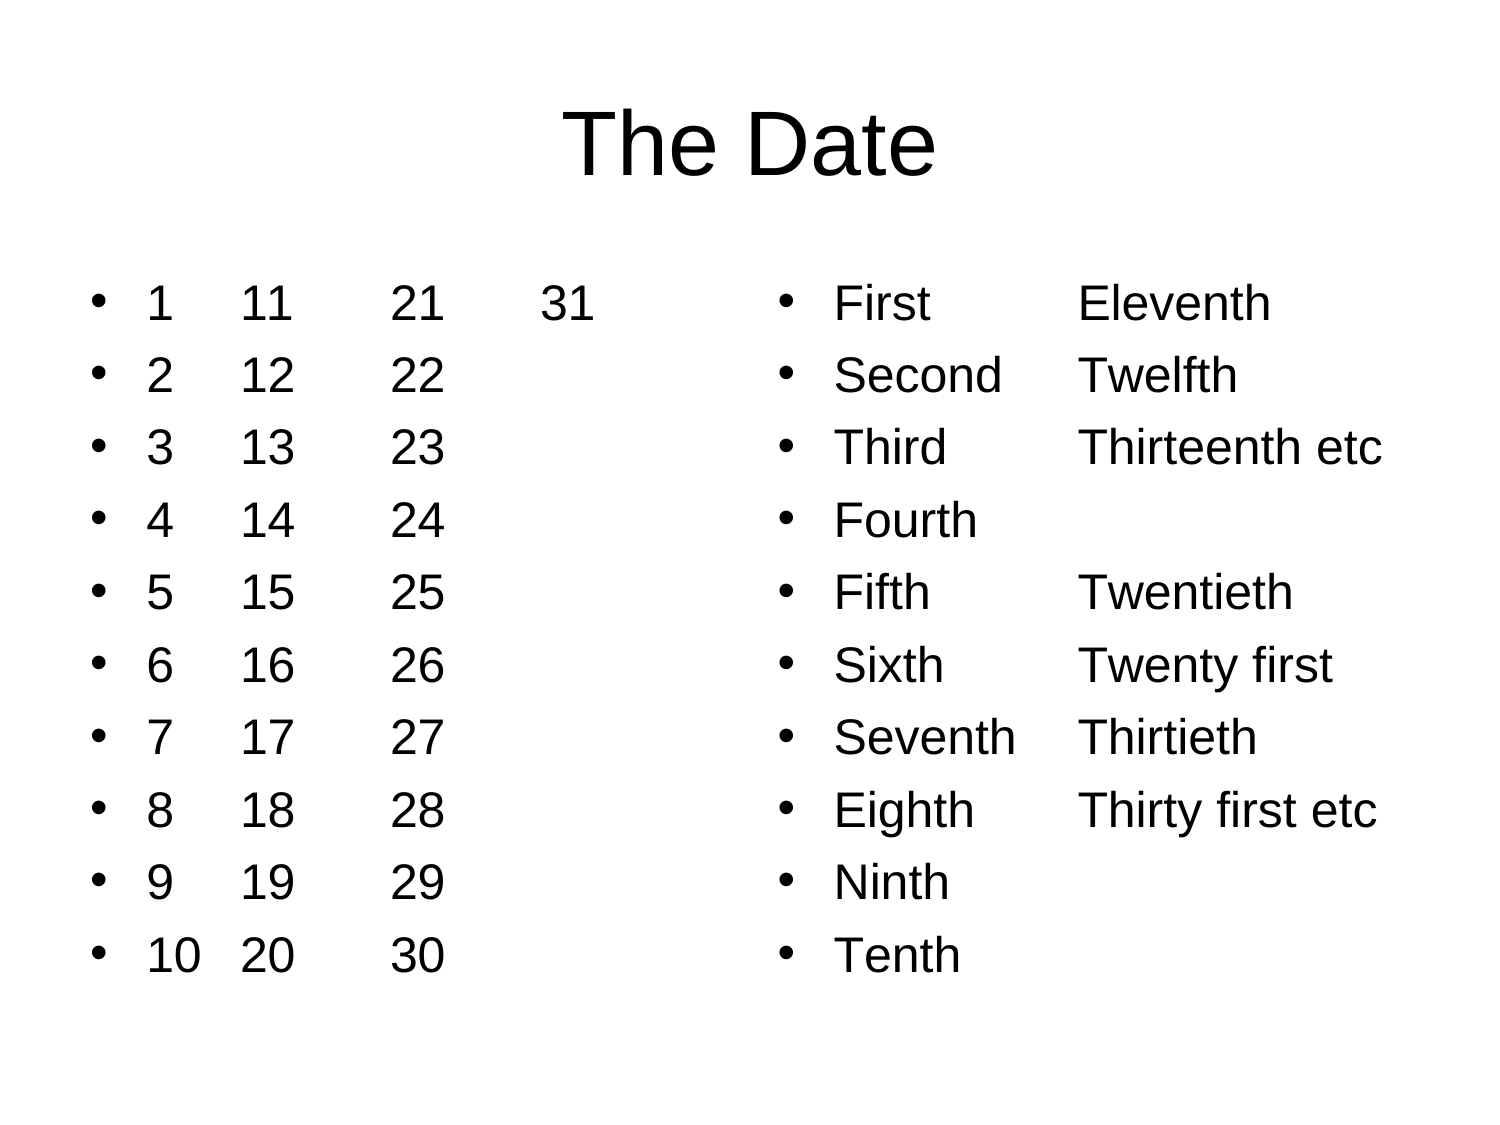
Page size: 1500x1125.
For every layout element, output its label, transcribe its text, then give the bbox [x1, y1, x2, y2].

title The Date [75, 45, 1426, 233]
list First Eleventh Second Twelfth Third Thirteenth etc Fourth Fifth Twentieth Sixth Twenty first Seventh Thirtieth Eighth Thirty first etc Ninth Tenth [762, 262, 1426, 1006]
list 1 11 21 31 2 12 22 3 13 23 4 14 24 5 15 25 6 16 26 7 17 27 8 18 28 9 19 29 10 20 30 [75, 262, 738, 1006]
